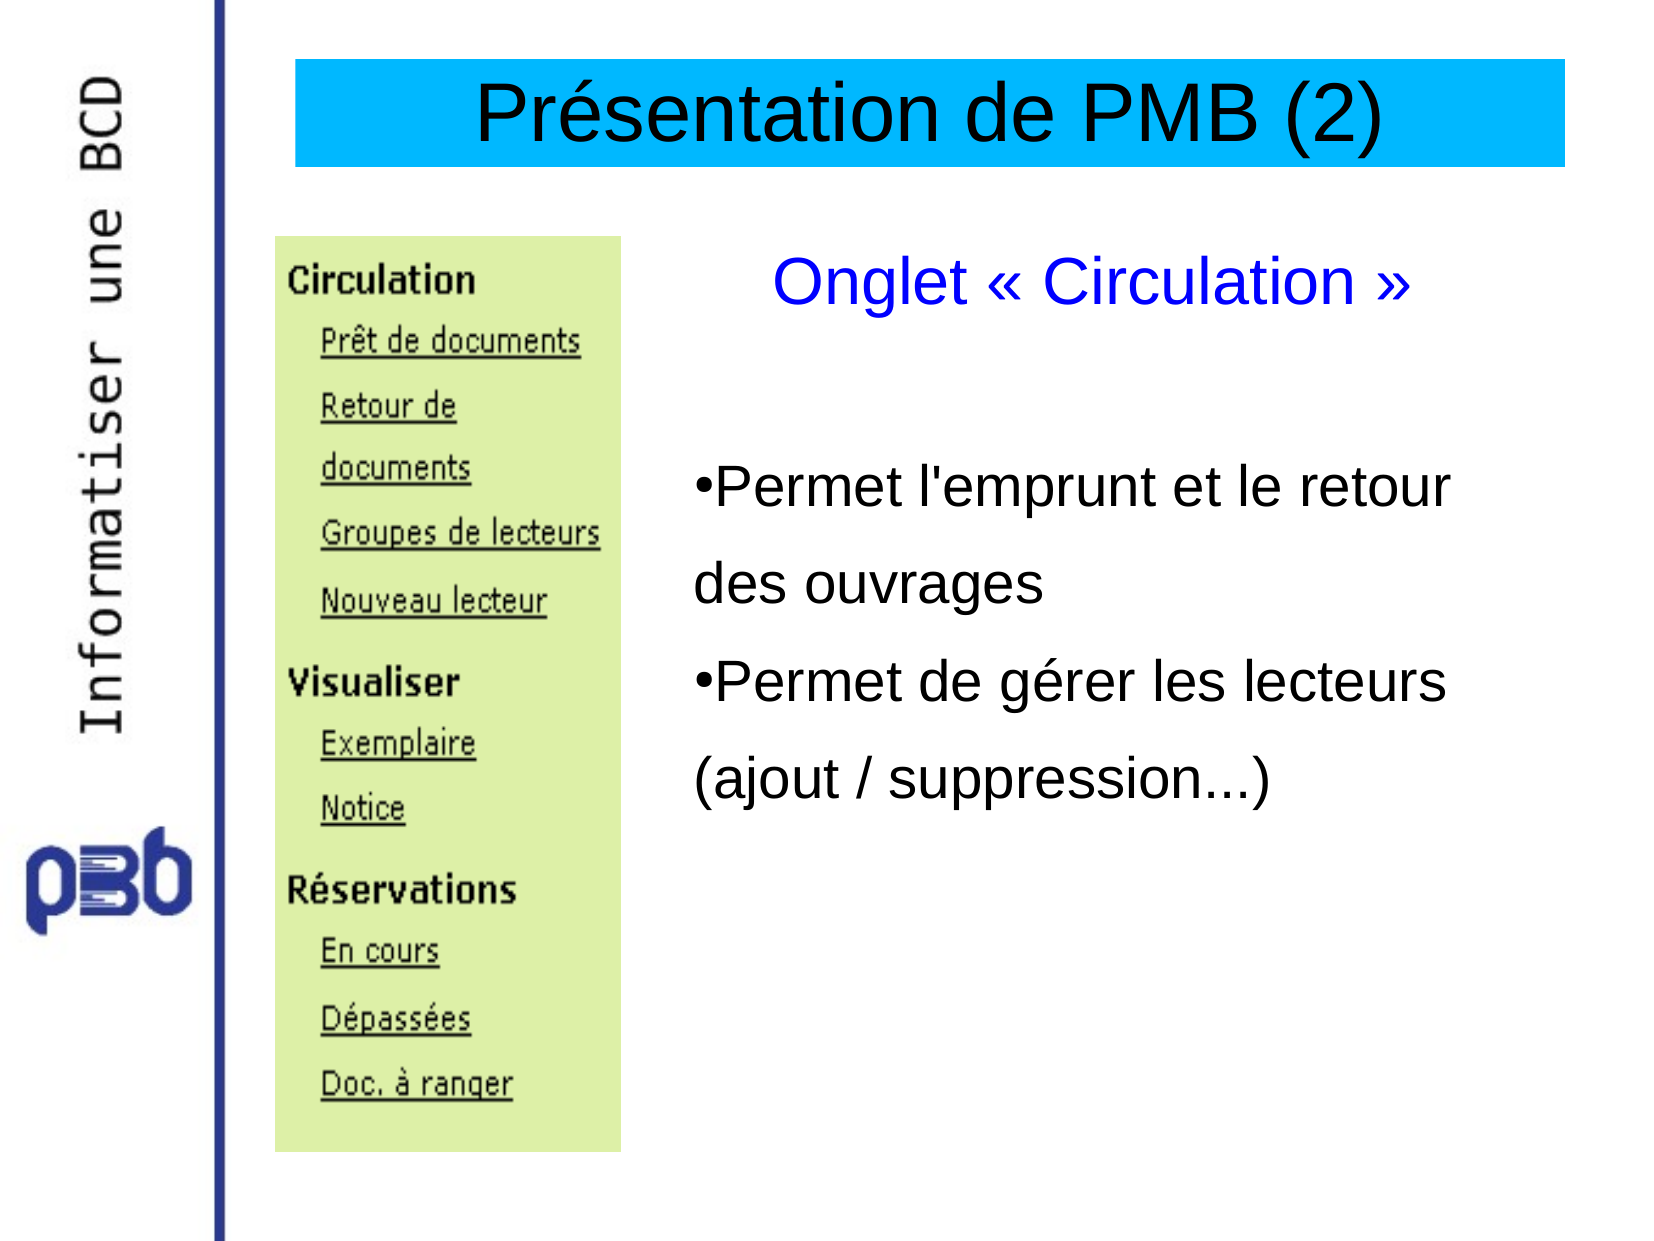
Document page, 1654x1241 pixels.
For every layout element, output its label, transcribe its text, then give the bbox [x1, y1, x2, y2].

picture [0, 0, 1654, 1241]
text_box Onglet « Circulation » [679, 236, 1506, 326]
text_box Permet l'emprunt et le retour des ouvrages Permet de gérer les lecteurs (ajout / suppression...) [679, 413, 1565, 827]
text_box Présentation de PMB (2) [295, 59, 1565, 167]
